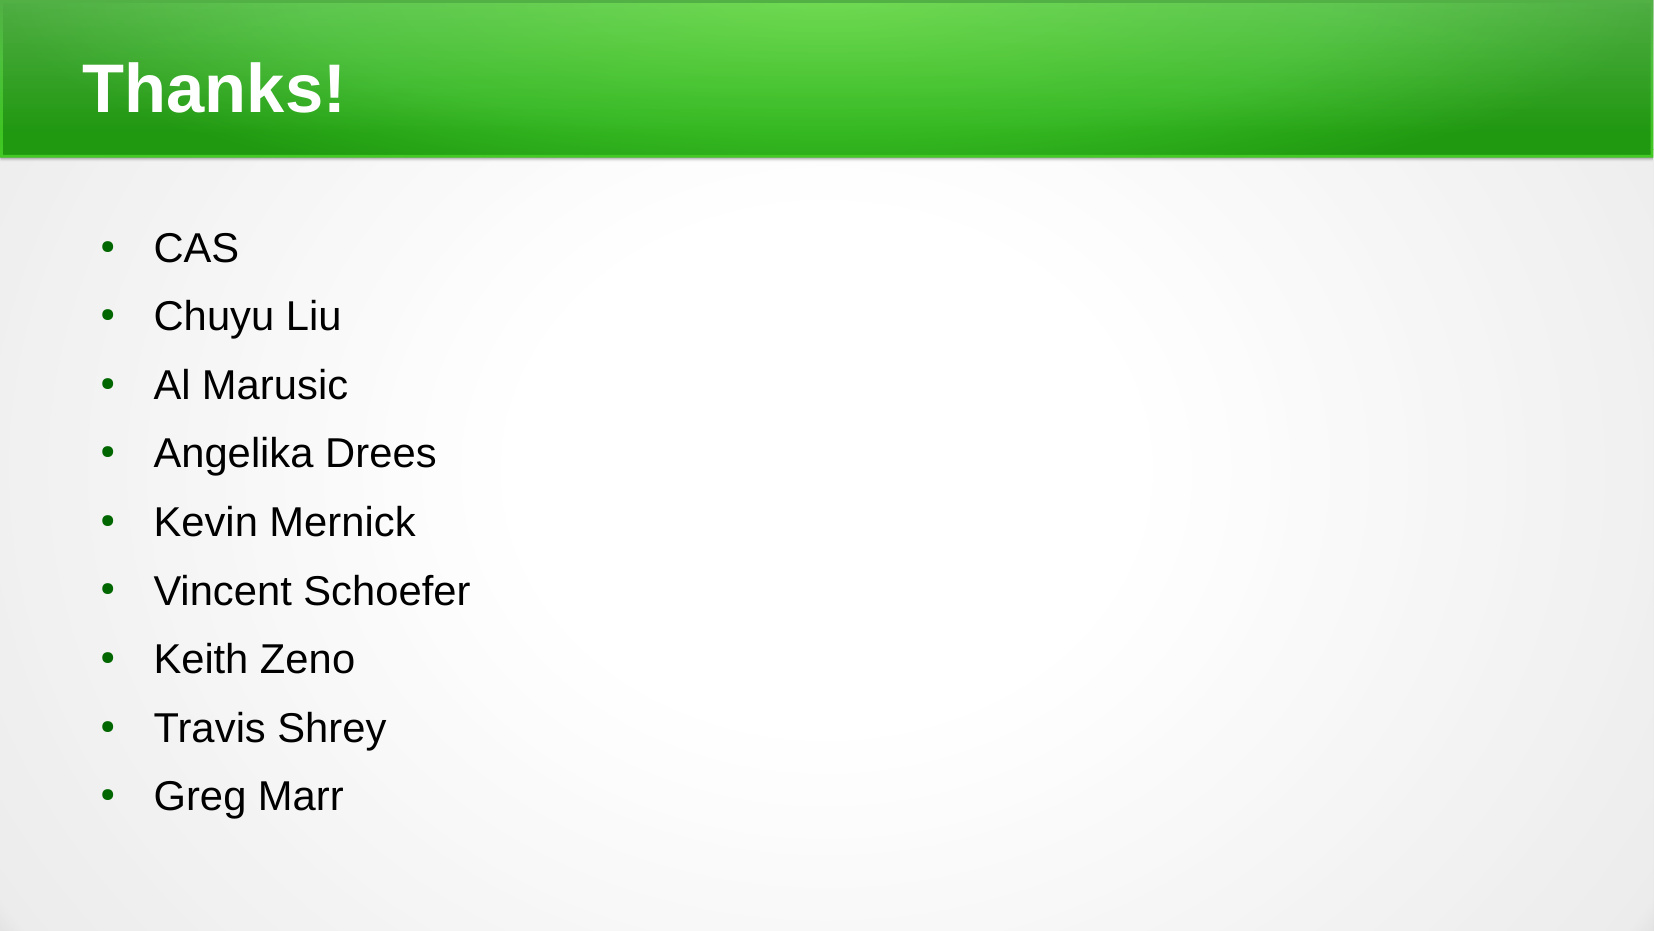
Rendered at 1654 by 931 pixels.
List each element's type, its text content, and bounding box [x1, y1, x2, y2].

list CAS Chuyu Liu Al Marusic Angelika Drees Kevin Mernick Vincent Schoefer Keith Zeno Travis Shrey Greg Marr [82, 224, 1572, 764]
title Thanks! [82, 35, 1571, 142]
